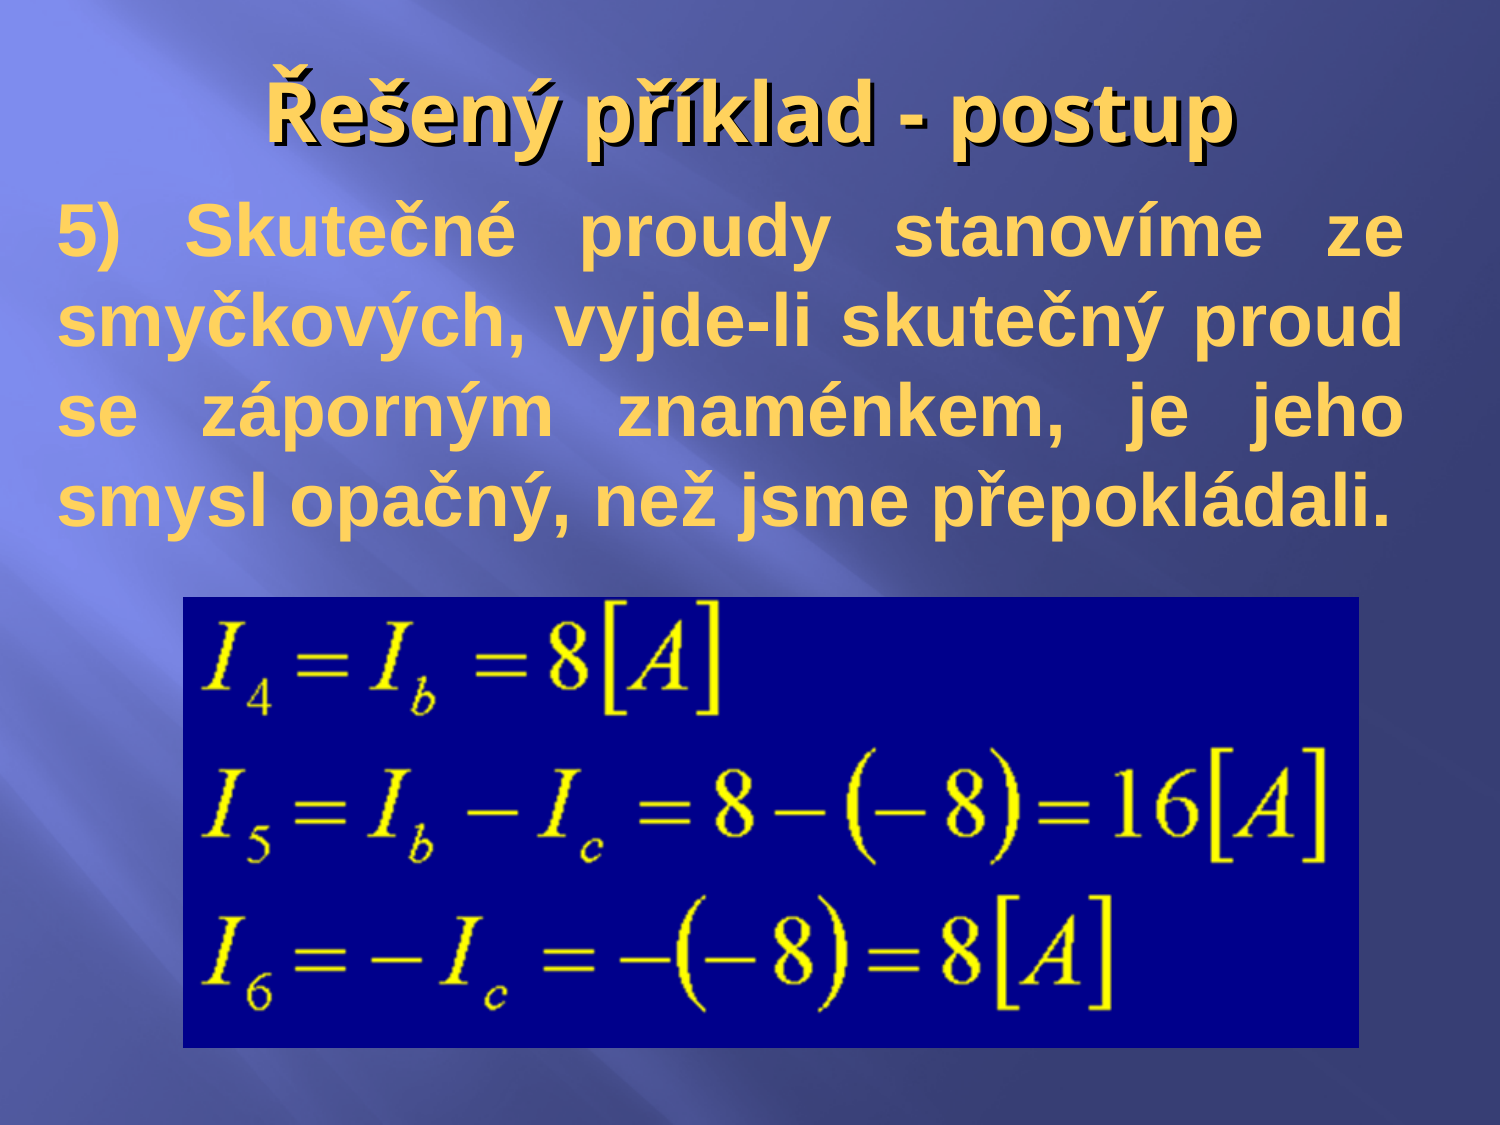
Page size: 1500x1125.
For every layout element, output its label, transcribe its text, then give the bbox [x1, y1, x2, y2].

text_box 5) Skutečné proudy stanovíme ze smyčkových, vyjde-li skutečný proud se záporným znaménkem, je jeho smysl opačný, než jsme přepokládali. [41, 172, 1471, 551]
title Řešený příklad - postup [75, 45, 1426, 172]
picture [183, 597, 1359, 1048]
